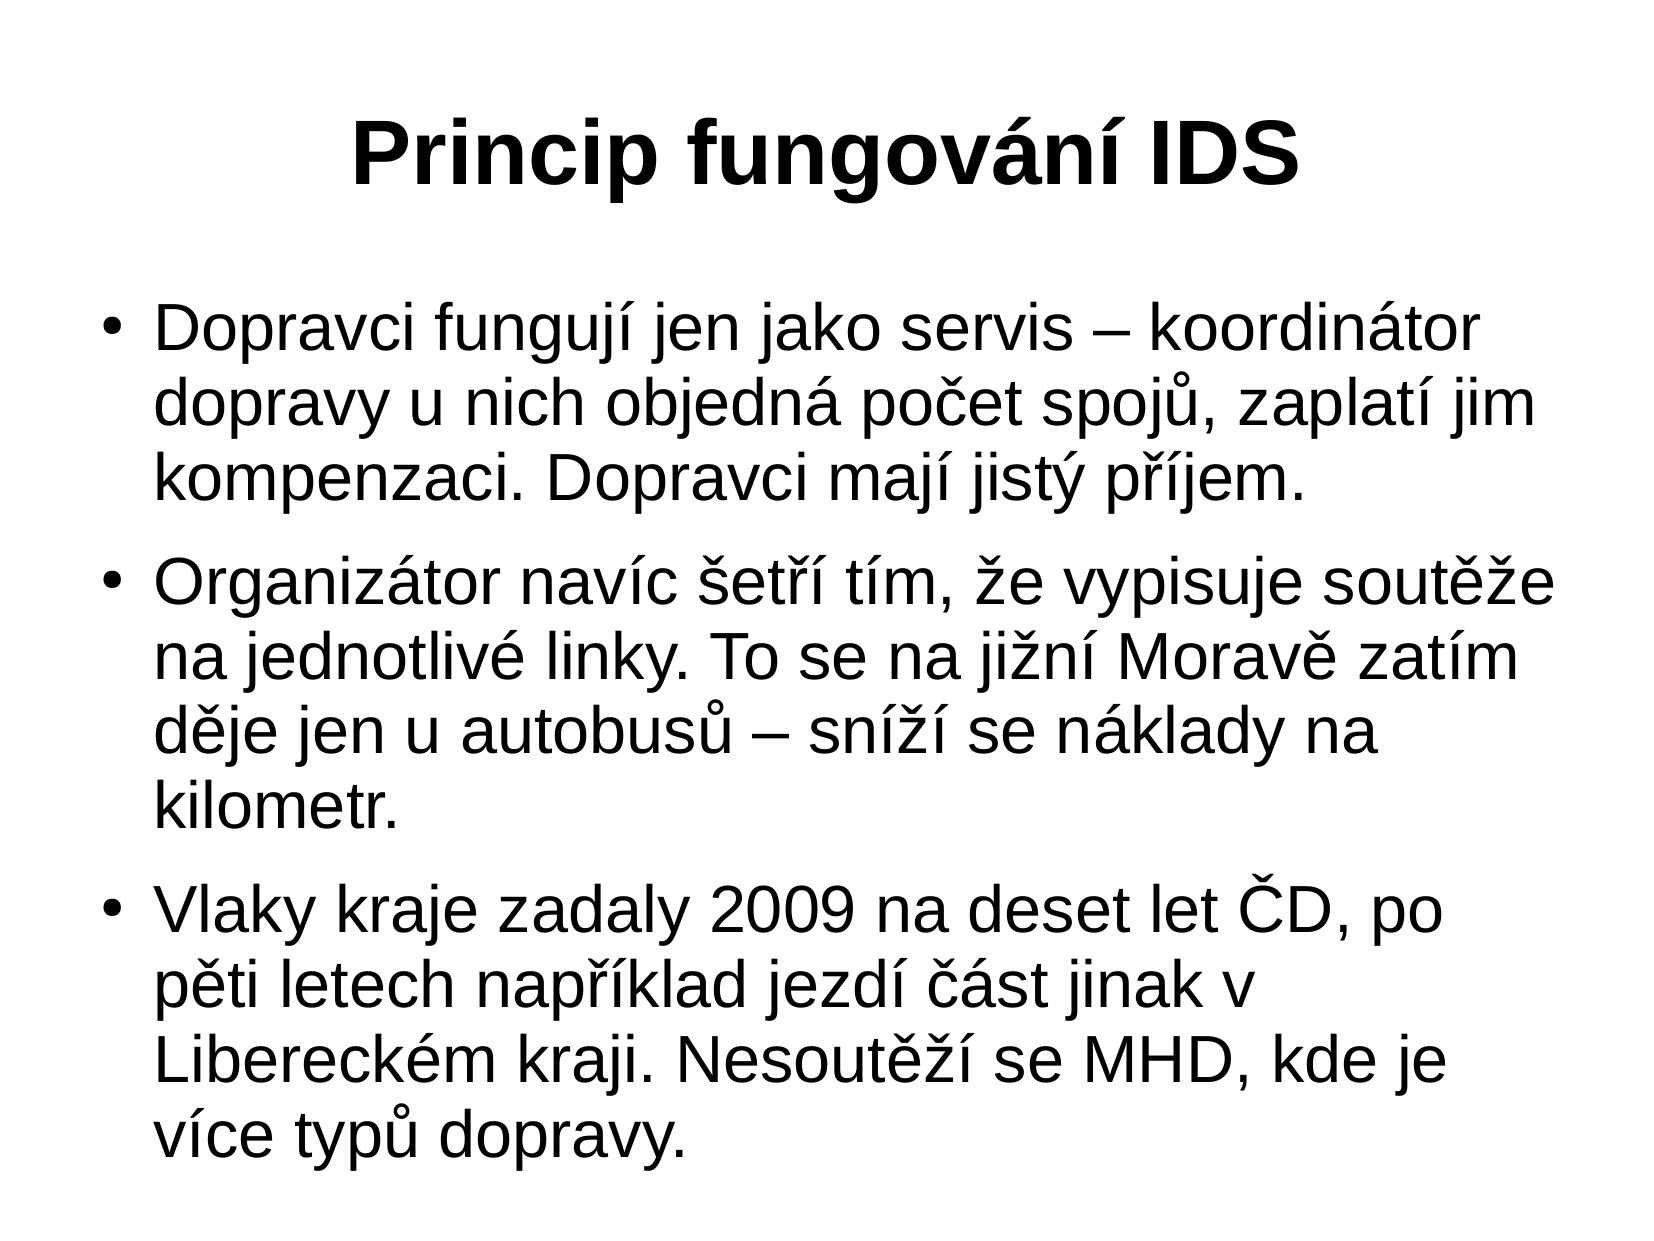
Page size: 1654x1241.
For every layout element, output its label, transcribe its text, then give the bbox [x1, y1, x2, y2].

title Princip fungování IDS [82, 49, 1571, 257]
list Dopravci fungují jen jako servis – koordinátor dopravy u nich objedná počet spojů, zaplatí jim kompenzaci. Dopravci mají jistý příjem. Organizátor navíc šetří tím, že vypisuje soutěže na jednotlivé linky. To se na jižní Moravě zatím děje jen u autobusů – sníží se náklady na kilometr. Vlaky kraje zadaly 2009 na deset let ČD, po pěti letech například jezdí část jinak v Libereckém kraji. Nesoutěží se MHD, kde je více typů dopravy. [82, 290, 1571, 1172]
